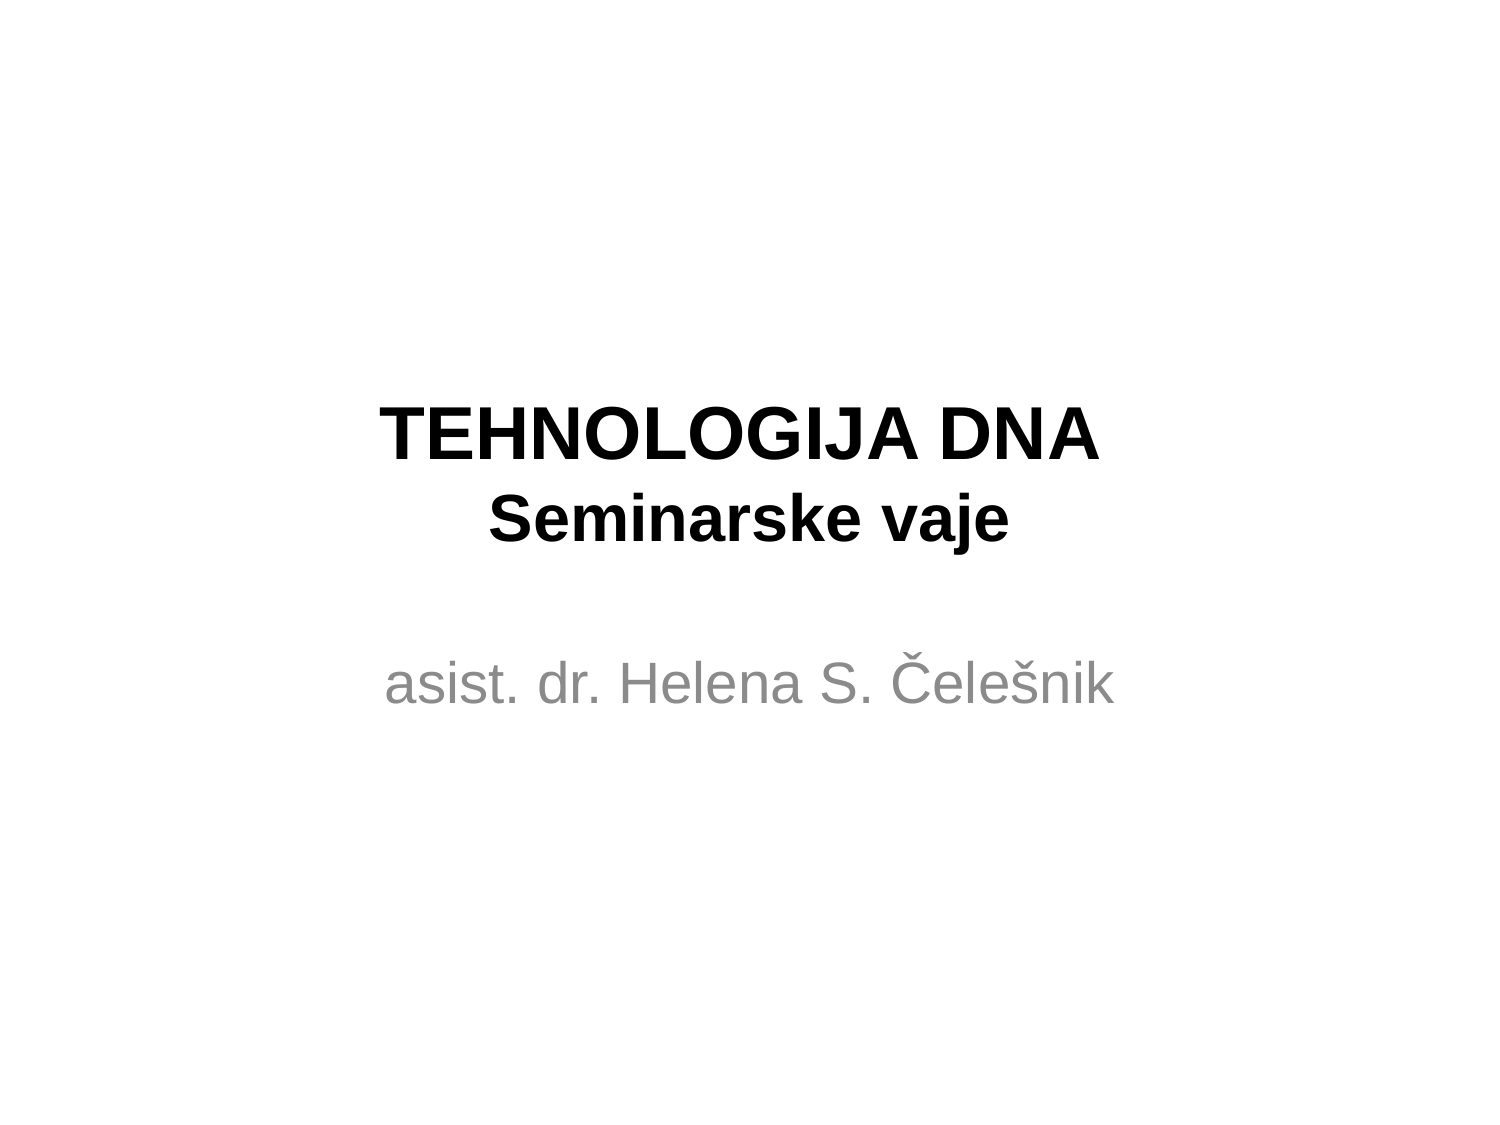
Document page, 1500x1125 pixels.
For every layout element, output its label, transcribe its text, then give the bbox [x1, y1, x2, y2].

subtitle asist. dr. Helena S. Čelešnik [225, 637, 1275, 925]
title TEHNOLOGIJA DNA Seminarske vaje [112, 349, 1388, 591]
